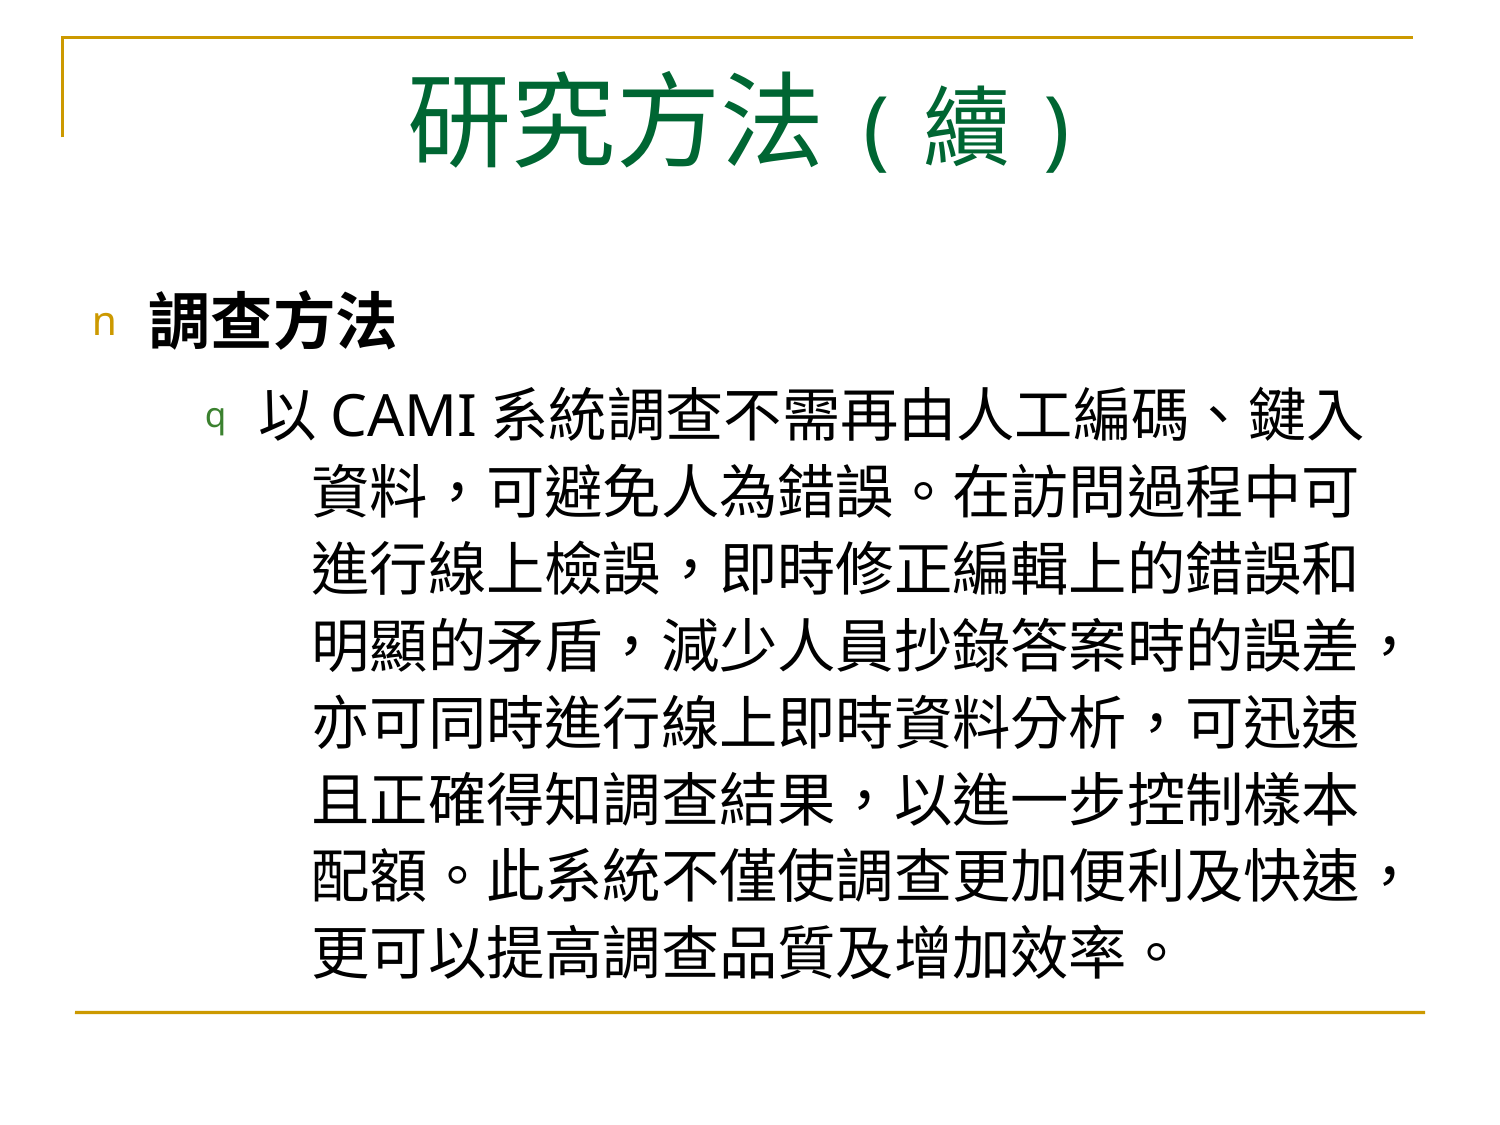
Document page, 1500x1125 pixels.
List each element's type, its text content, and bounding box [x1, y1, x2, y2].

title 研究方法(續) [75, 48, 1417, 199]
list 調查方法 以CAMI系統調查不需再由人工編碼、鍵入資料，可避免人為錯誤。在訪問過程中可進行線上檢誤，即時修正編輯上的錯誤和明顯的矛盾，減少人員抄錄答案時的誤差，亦可同時進行線上即時資料分析，可迅速且正確得知調查結果，以進一步控制樣本配額。此系統不僅使調查更加便利及快速，更可以提高調查品質及增加效率。 [76, 267, 1427, 1047]
